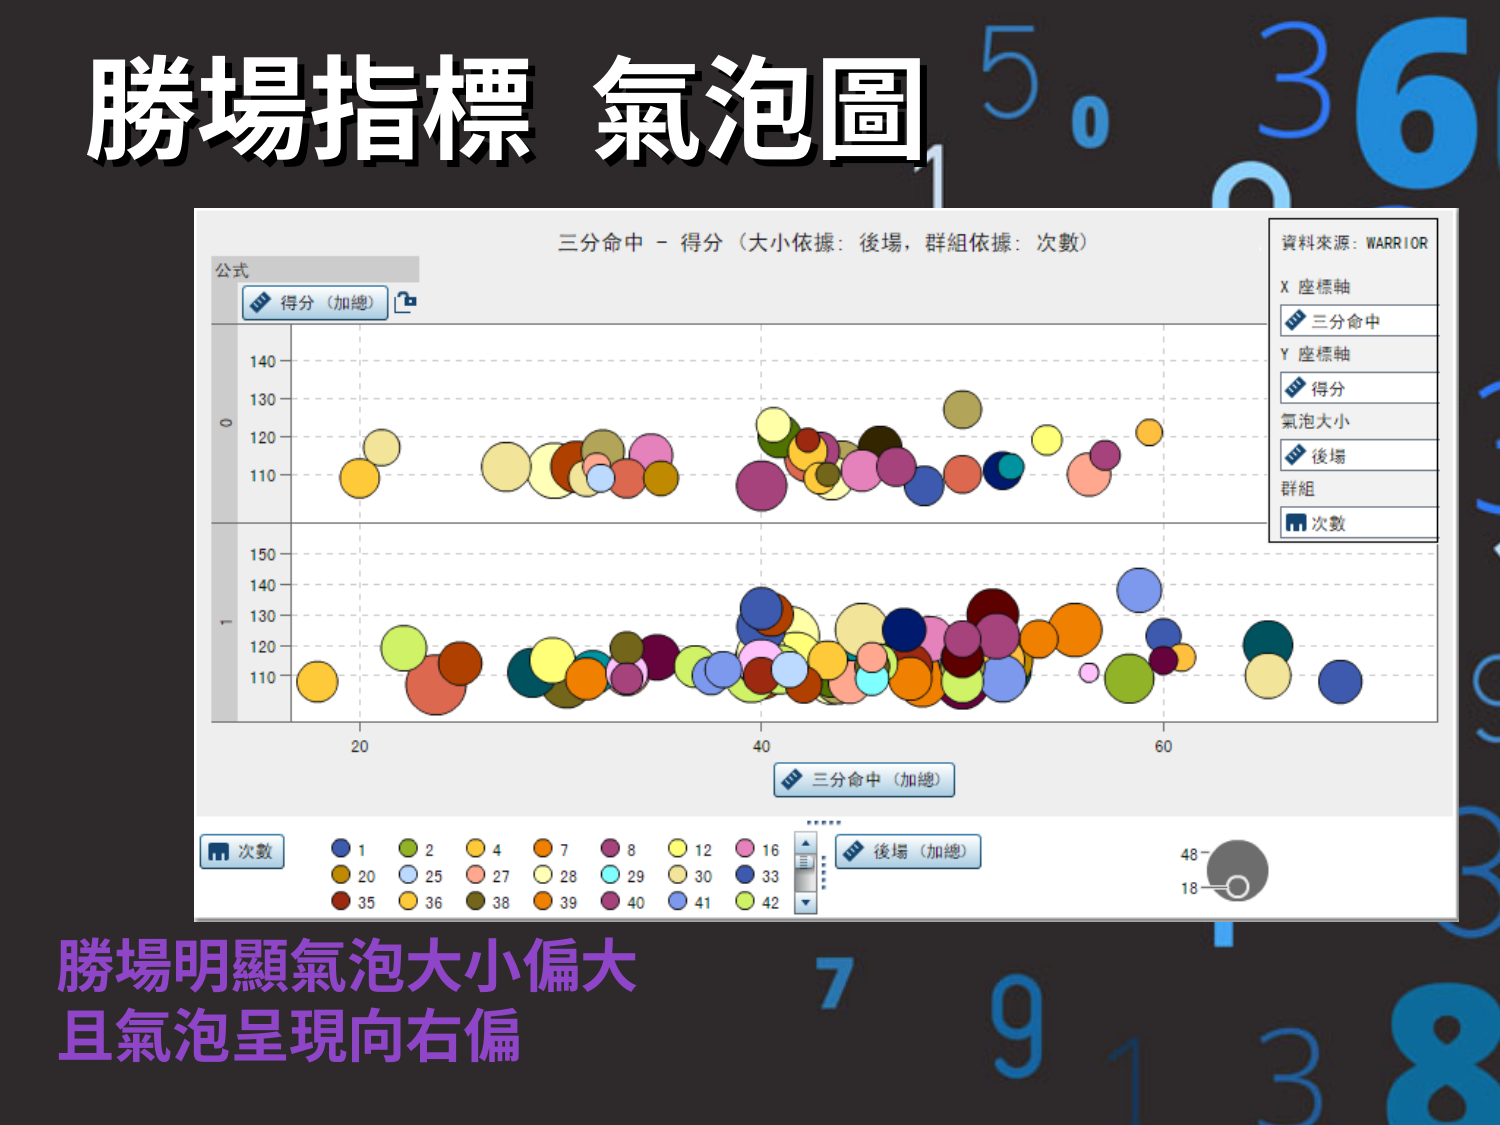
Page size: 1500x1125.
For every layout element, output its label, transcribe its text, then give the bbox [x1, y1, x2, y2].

text_box 勝場明顯氣泡大小偏大 且氣泡呈現向右偏 [41, 922, 918, 1079]
picture [194, 208, 1459, 922]
text_box 勝場指標 氣泡圖 [69, 31, 943, 181]
